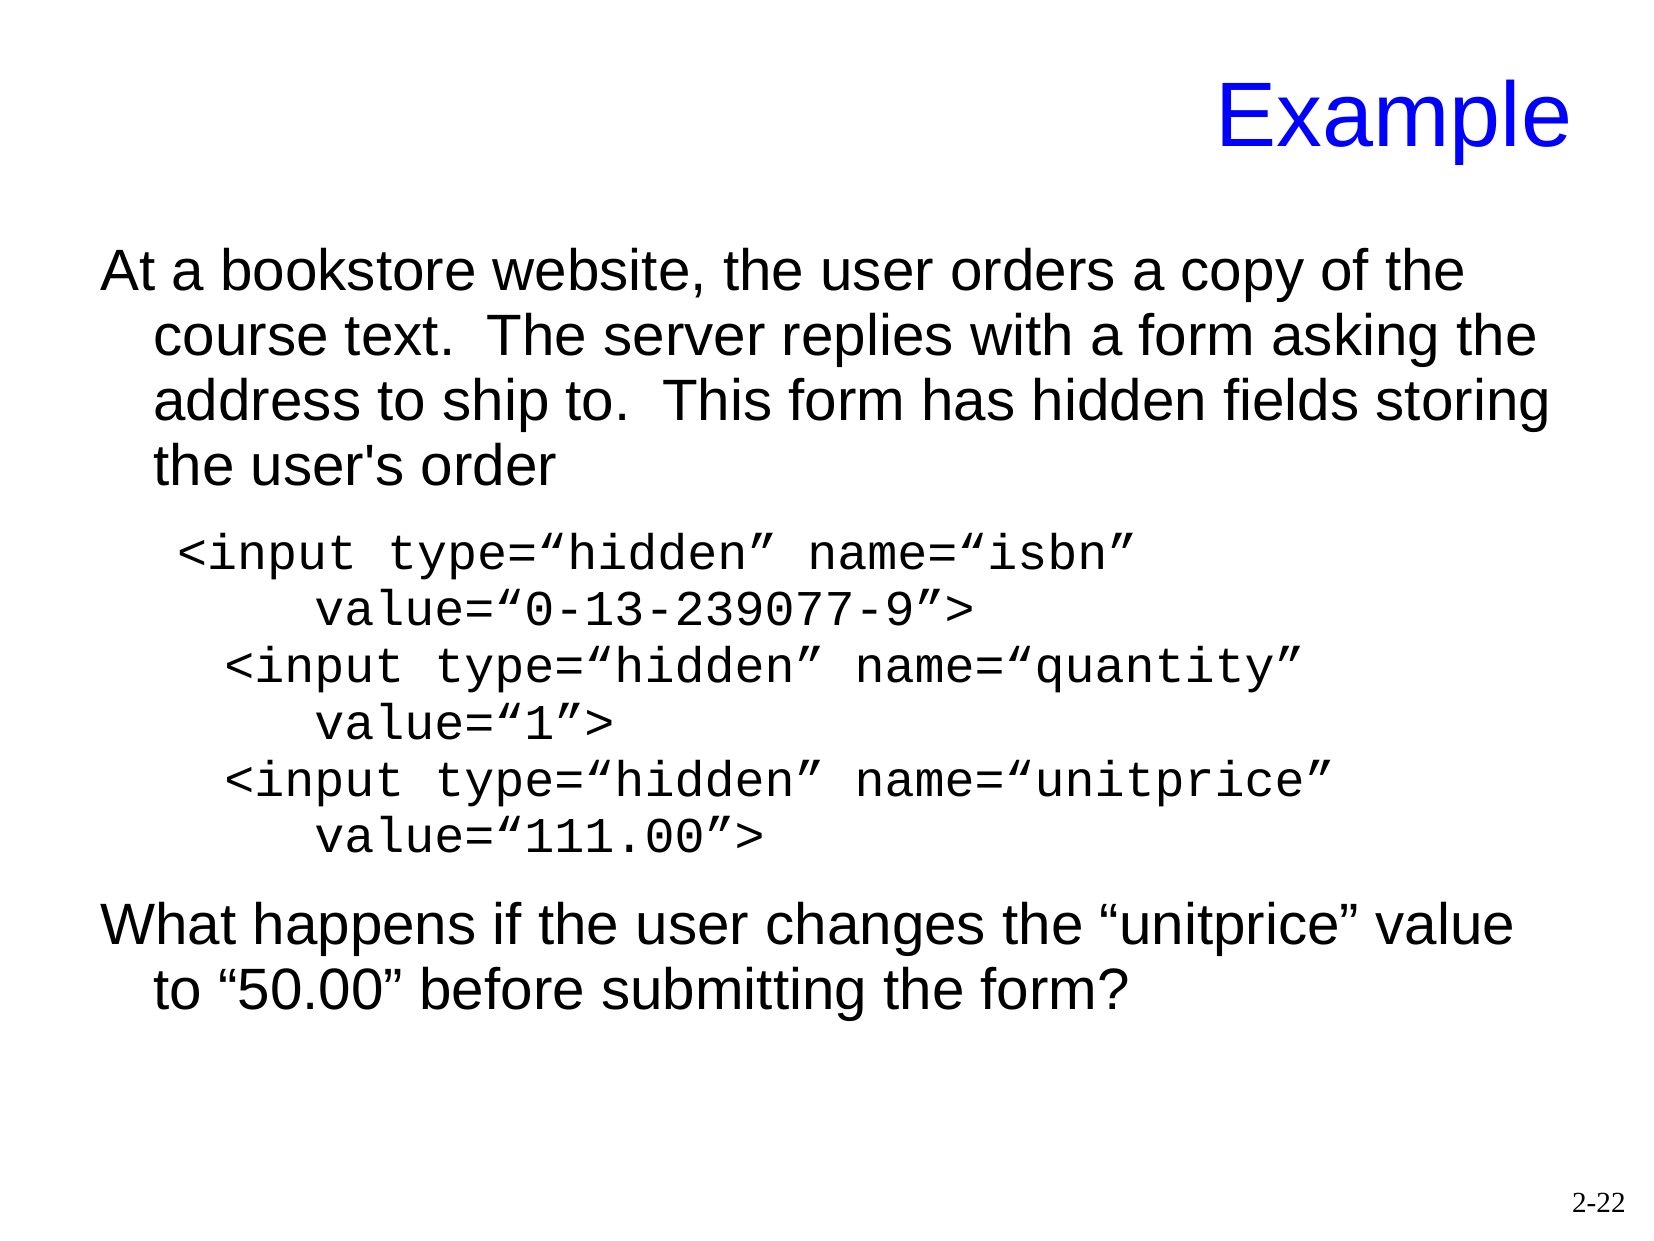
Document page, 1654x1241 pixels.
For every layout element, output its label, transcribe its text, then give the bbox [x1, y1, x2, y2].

title Example [84, 18, 1573, 211]
list At a bookstore website, the user orders a copy of the course text. The server replies with a form asking the address to ship to. This form has hidden fields storing the user's order <input type=“hidden” name=“isbn” value=“0-13-239077-9”> <input type=“hidden” name=“quantity” value=“1”> <input type=“hidden” name=“unitprice” value=“111.00”> What happens if the user changes the “unitprice” value to “50.00” before submitting the form? [82, 237, 1571, 1156]
